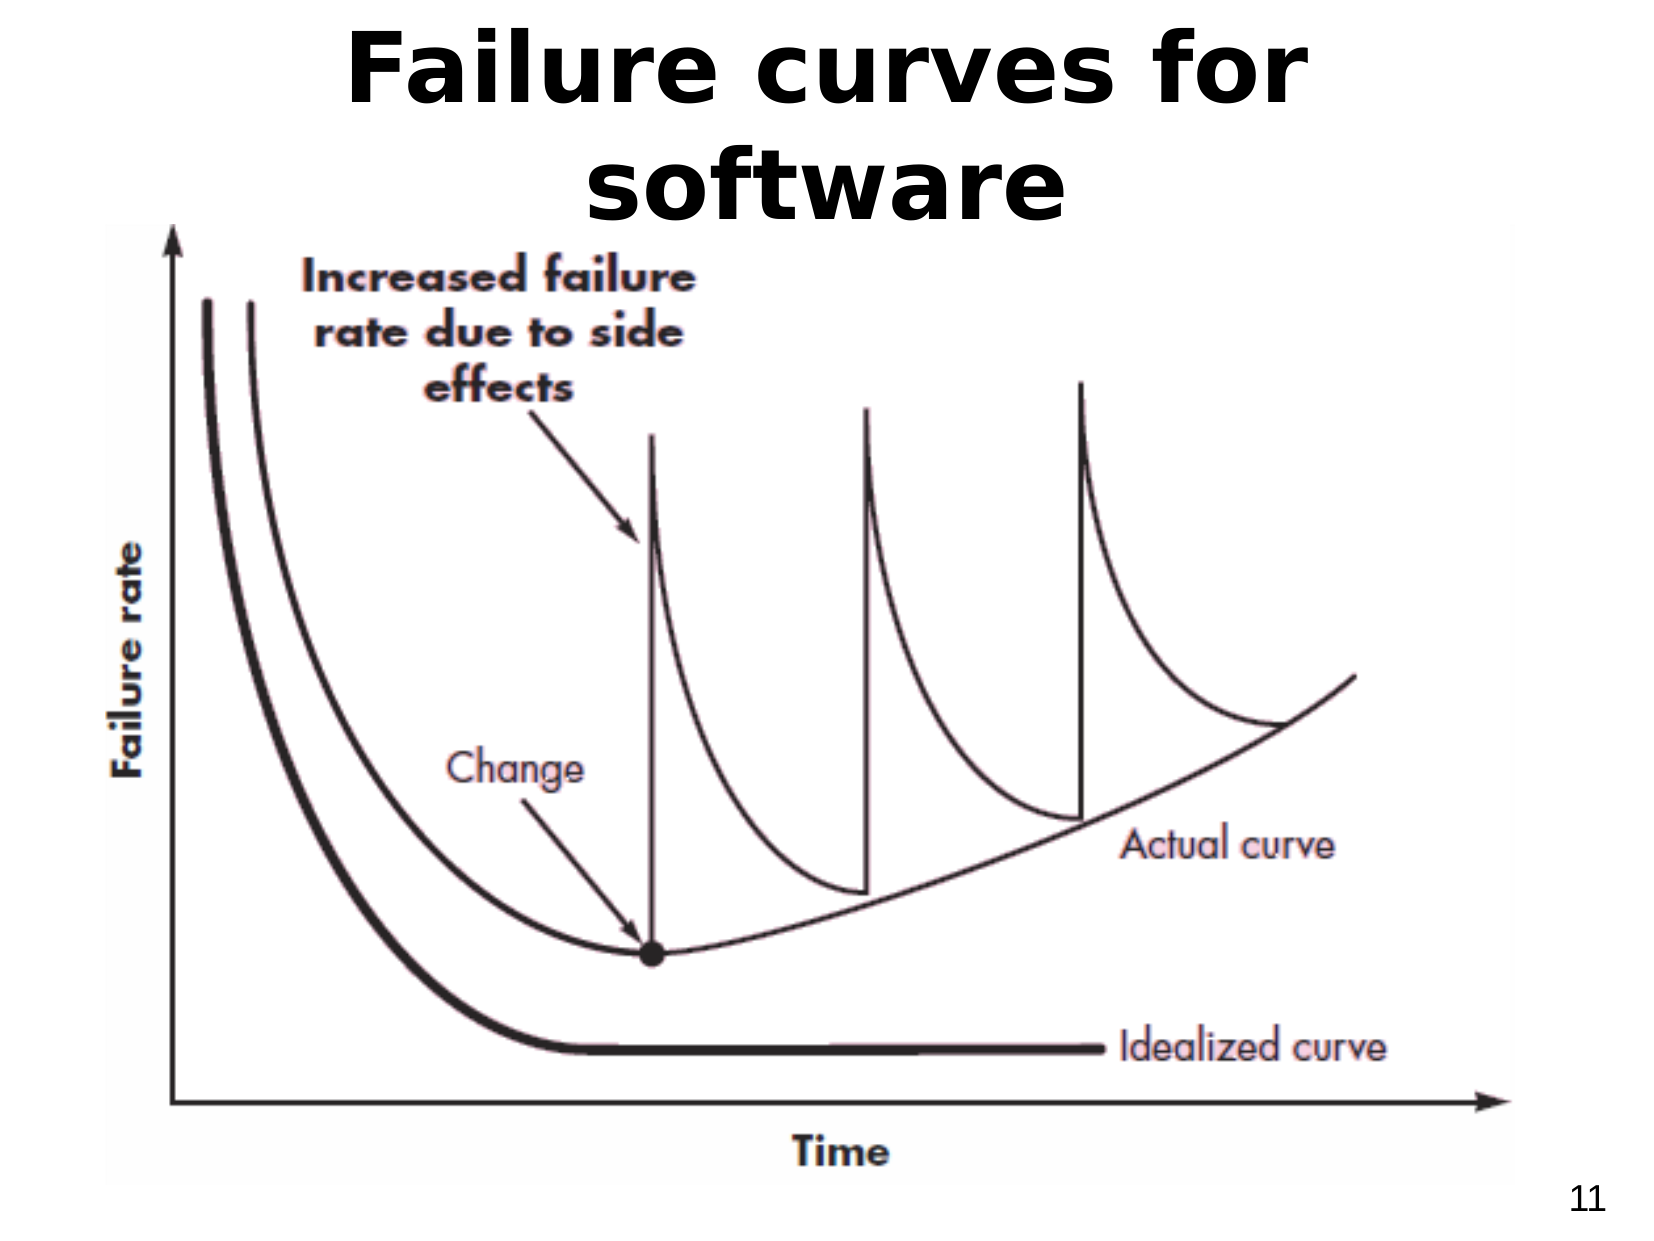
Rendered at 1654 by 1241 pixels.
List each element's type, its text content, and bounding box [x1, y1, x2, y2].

picture [105, 224, 1515, 1186]
title Failure curves for software [82, 49, 1571, 196]
